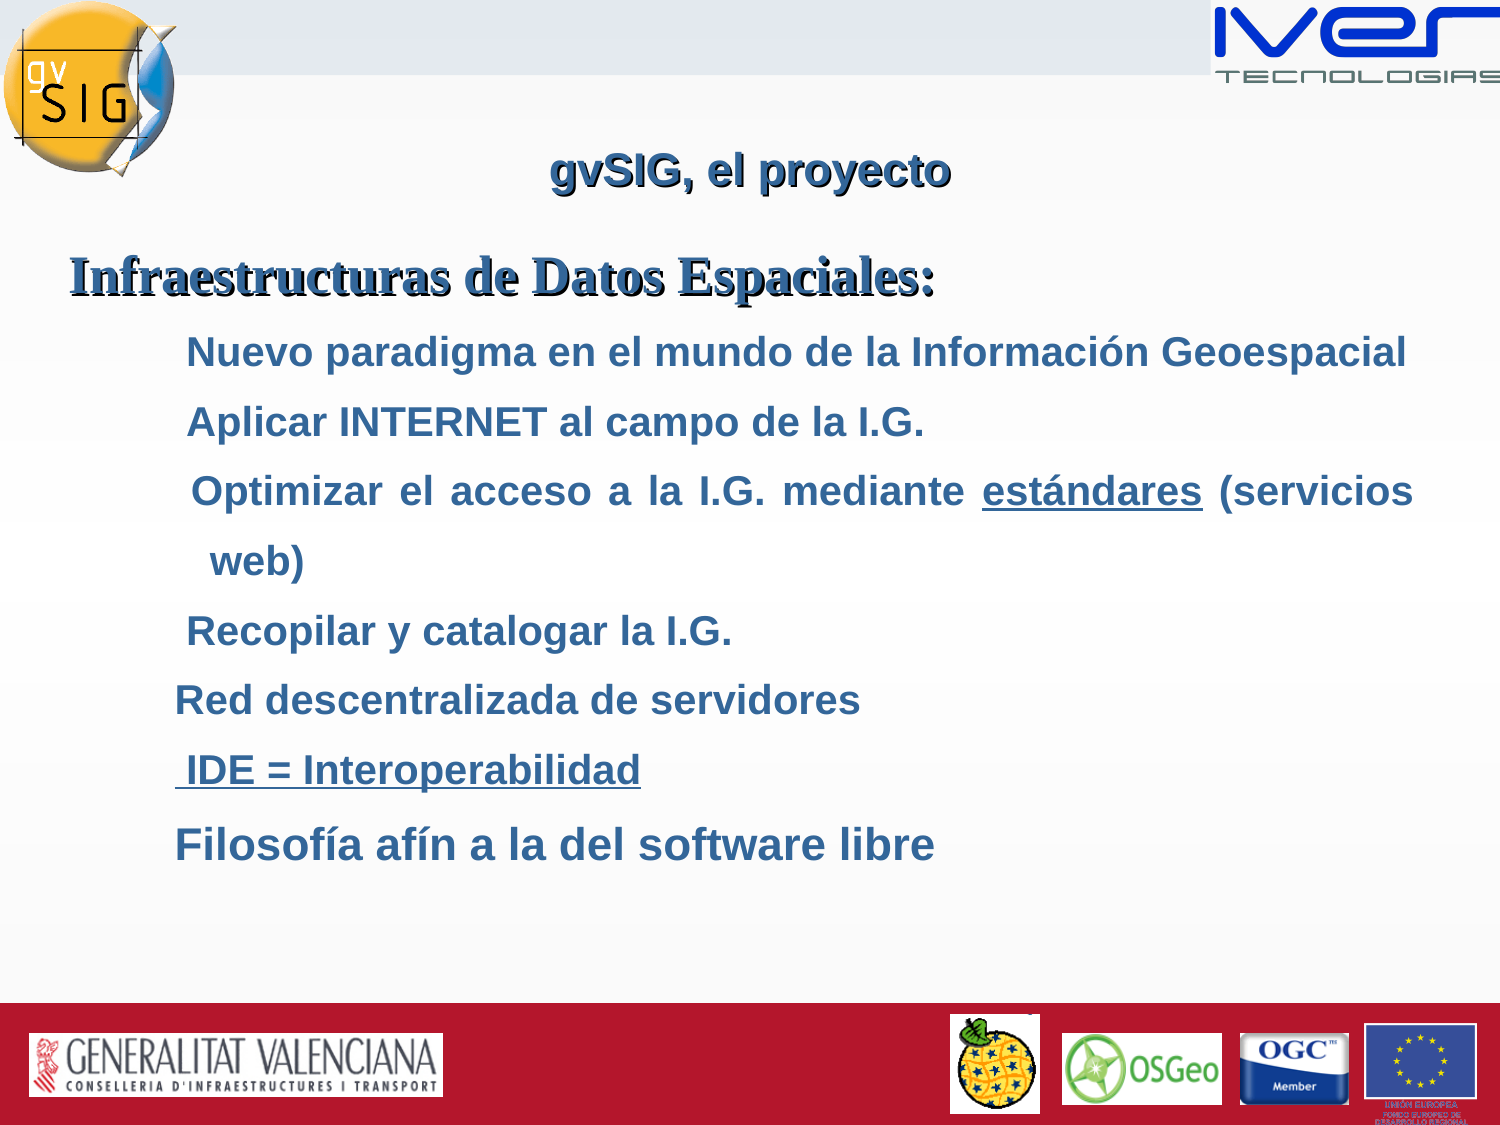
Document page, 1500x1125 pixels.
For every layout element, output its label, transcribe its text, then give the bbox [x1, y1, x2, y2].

text_box gvSIG, el proyecto [0, 136, 1500, 211]
picture [1240, 1033, 1349, 1105]
picture [29, 1033, 443, 1097]
picture [1062, 1033, 1222, 1105]
text_box Infraestructuras de Datos Espaciales: Nuevo paradigma en el mundo de la Información Geoespacial Aplicar INTERNET al campo de la I.G. Optimizar el acceso a la I.G. mediante estándares (servicios web) Recopilar y catalogar la I.G. Red descentralizada de servidores IDE = Interoperabilidad Filosofía afín a la del software libre [53, 238, 1429, 878]
picture [1364, 1023, 1477, 1125]
picture [1210, 0, 1500, 98]
picture [0, 0, 178, 136]
picture [950, 1014, 1040, 1114]
